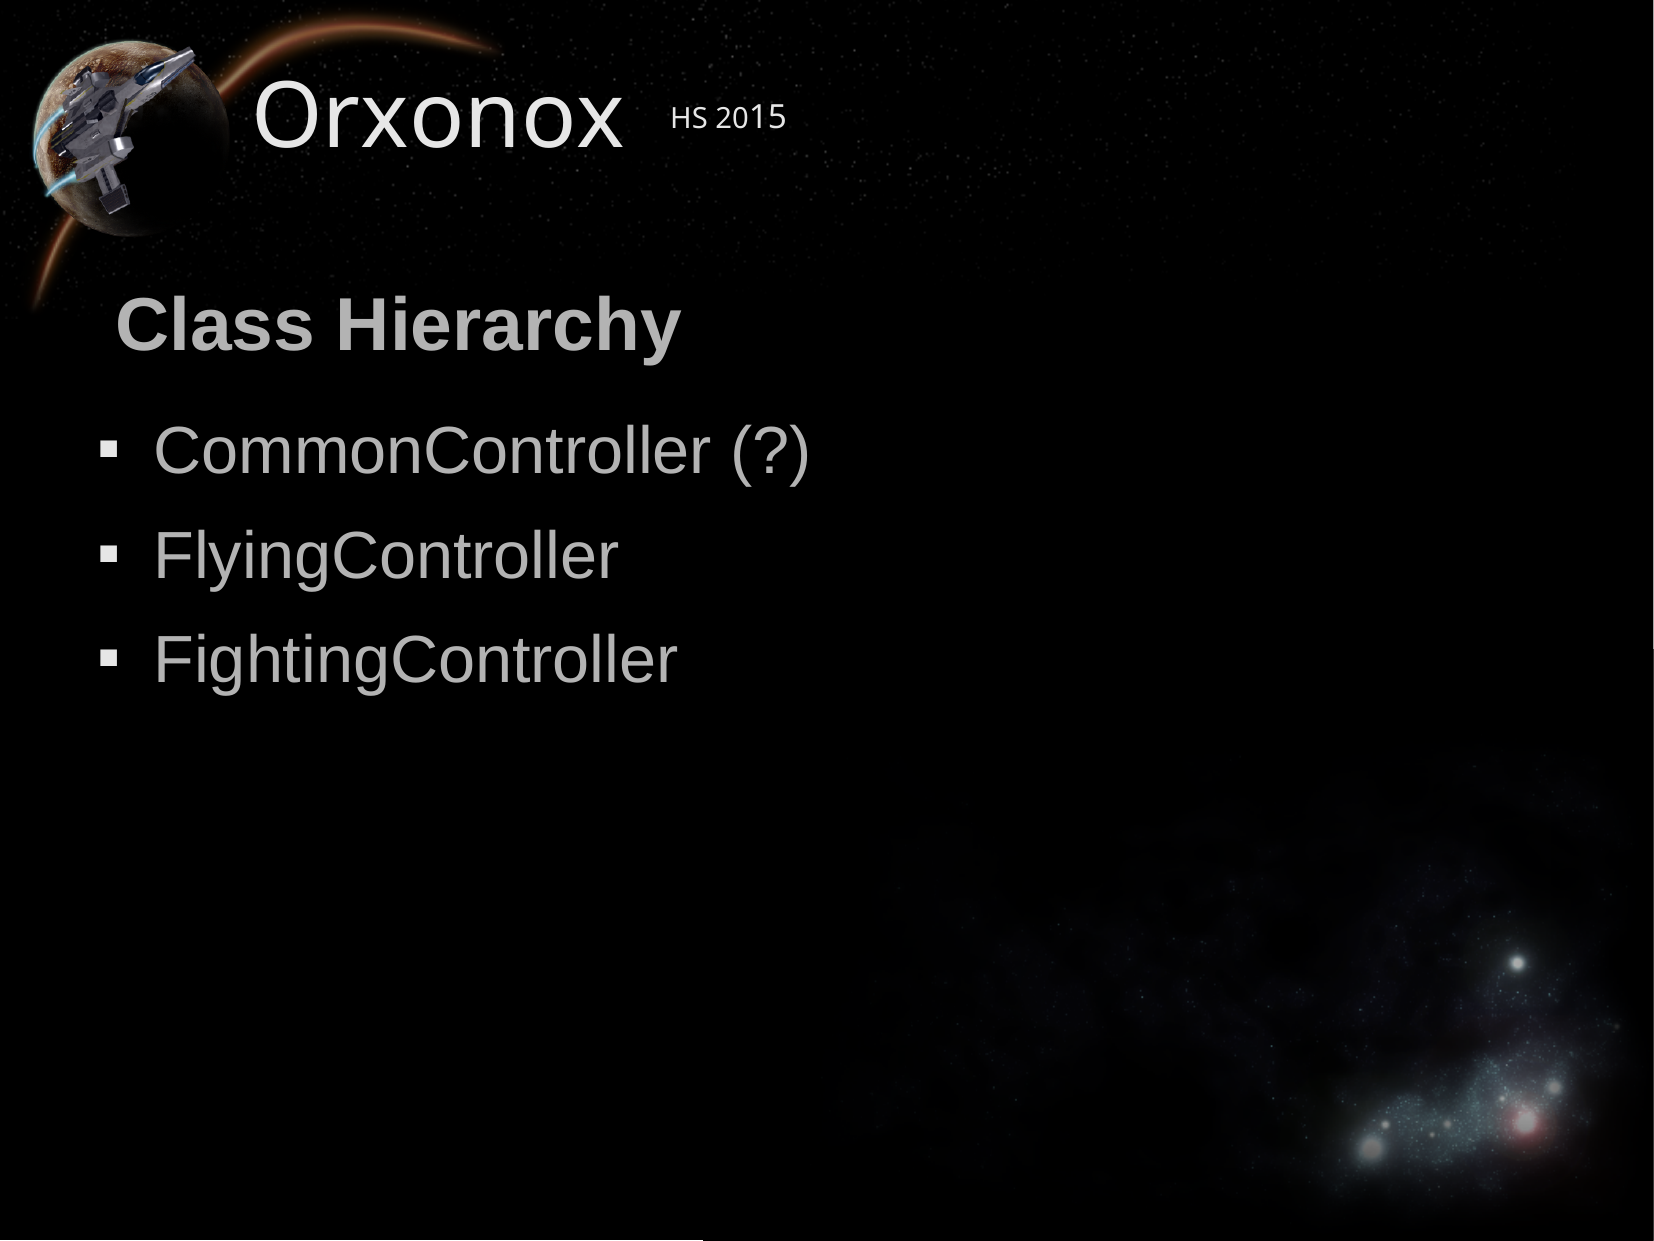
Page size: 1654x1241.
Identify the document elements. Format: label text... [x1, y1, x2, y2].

title Class Hierarchy [88, 265, 1577, 384]
picture [703, 649, 1654, 1241]
list CommonController (?) FlyingController FightingController [82, 413, 1571, 1133]
picture [0, 0, 1607, 443]
